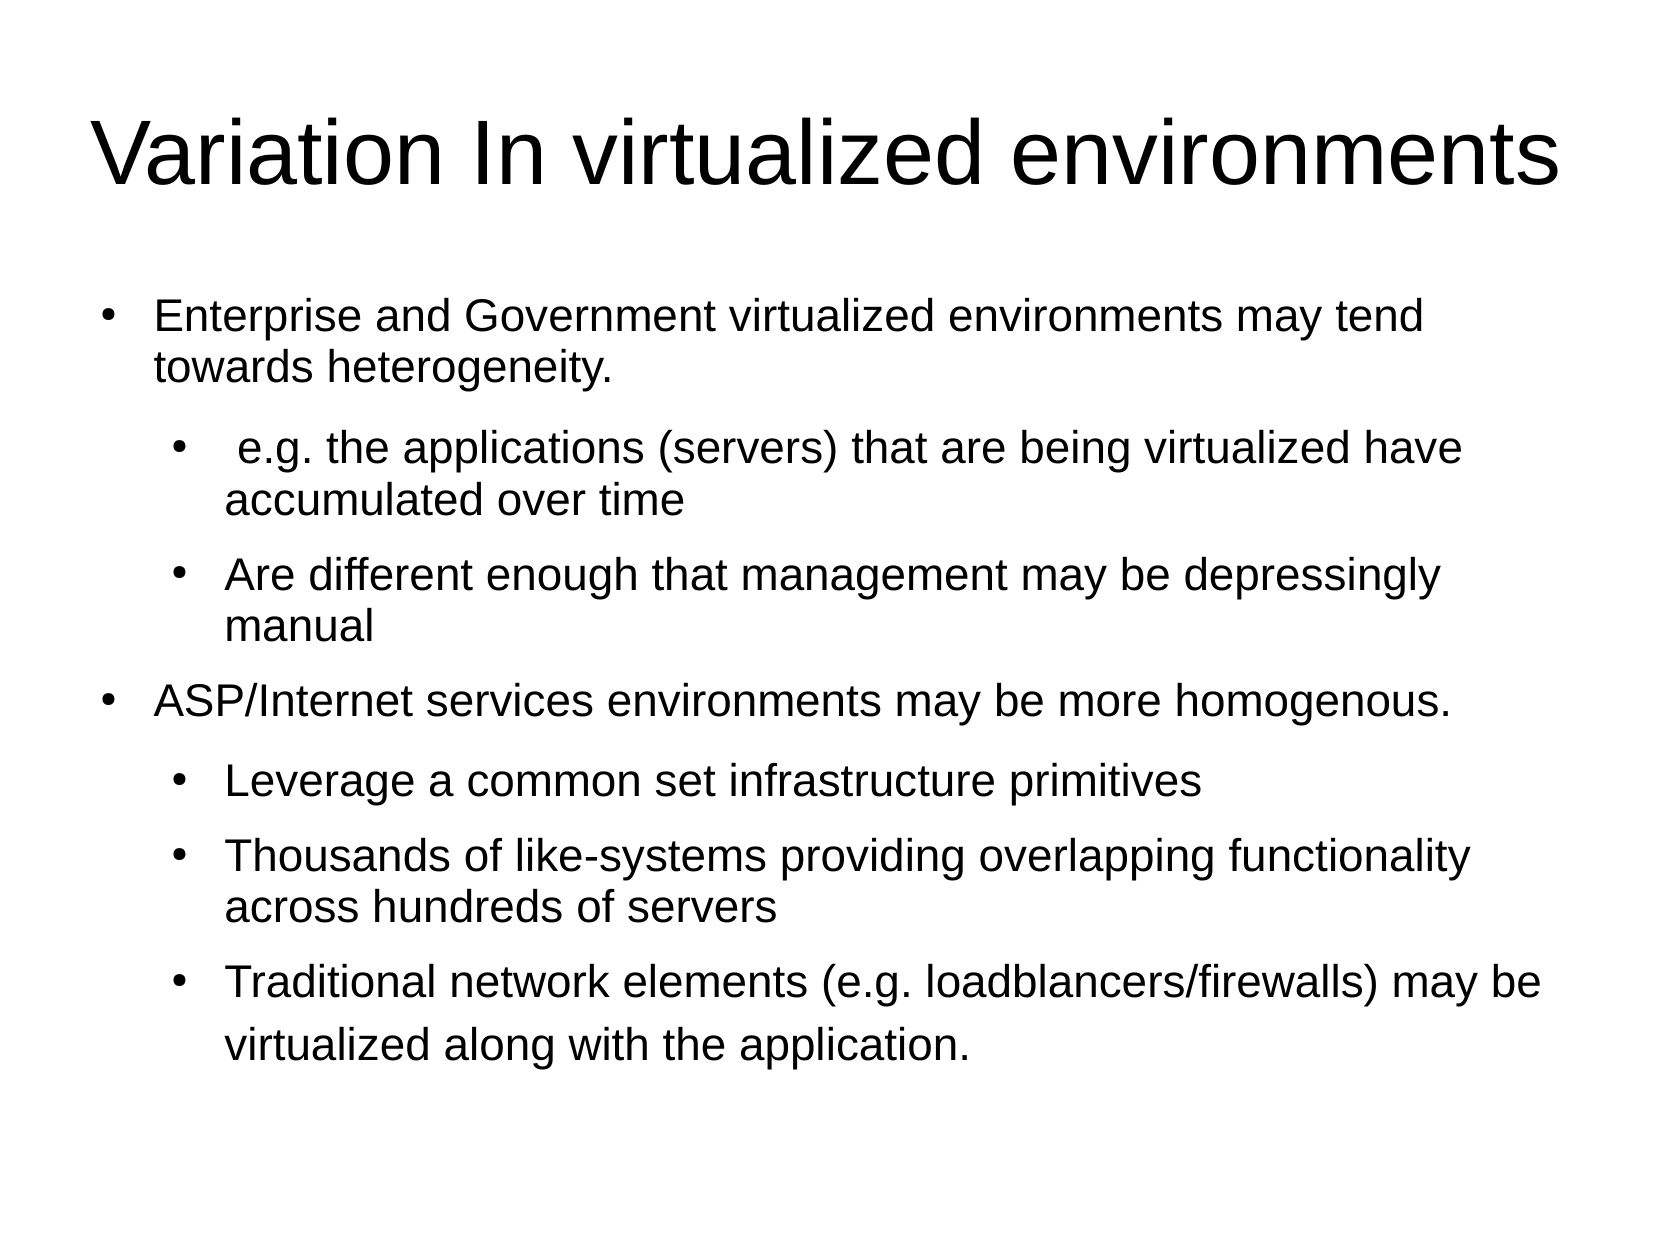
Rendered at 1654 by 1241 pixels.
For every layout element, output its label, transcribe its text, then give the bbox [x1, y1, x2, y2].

title Variation In virtualized environments [82, 49, 1571, 257]
list Enterprise and Government virtualized environments may tend towards heterogeneity. e.g. the applications (servers) that are being virtualized have accumulated over time Are different enough that management may be depressingly manual ASP/Internet services environments may be more homogenous. Leverage a common set infrastructure primitives Thousands of like-systems providing overlapping functionality across hundreds of servers Traditional network elements (e.g. loadblancers/firewalls) may be virtualized along with the application. [82, 290, 1571, 1162]
